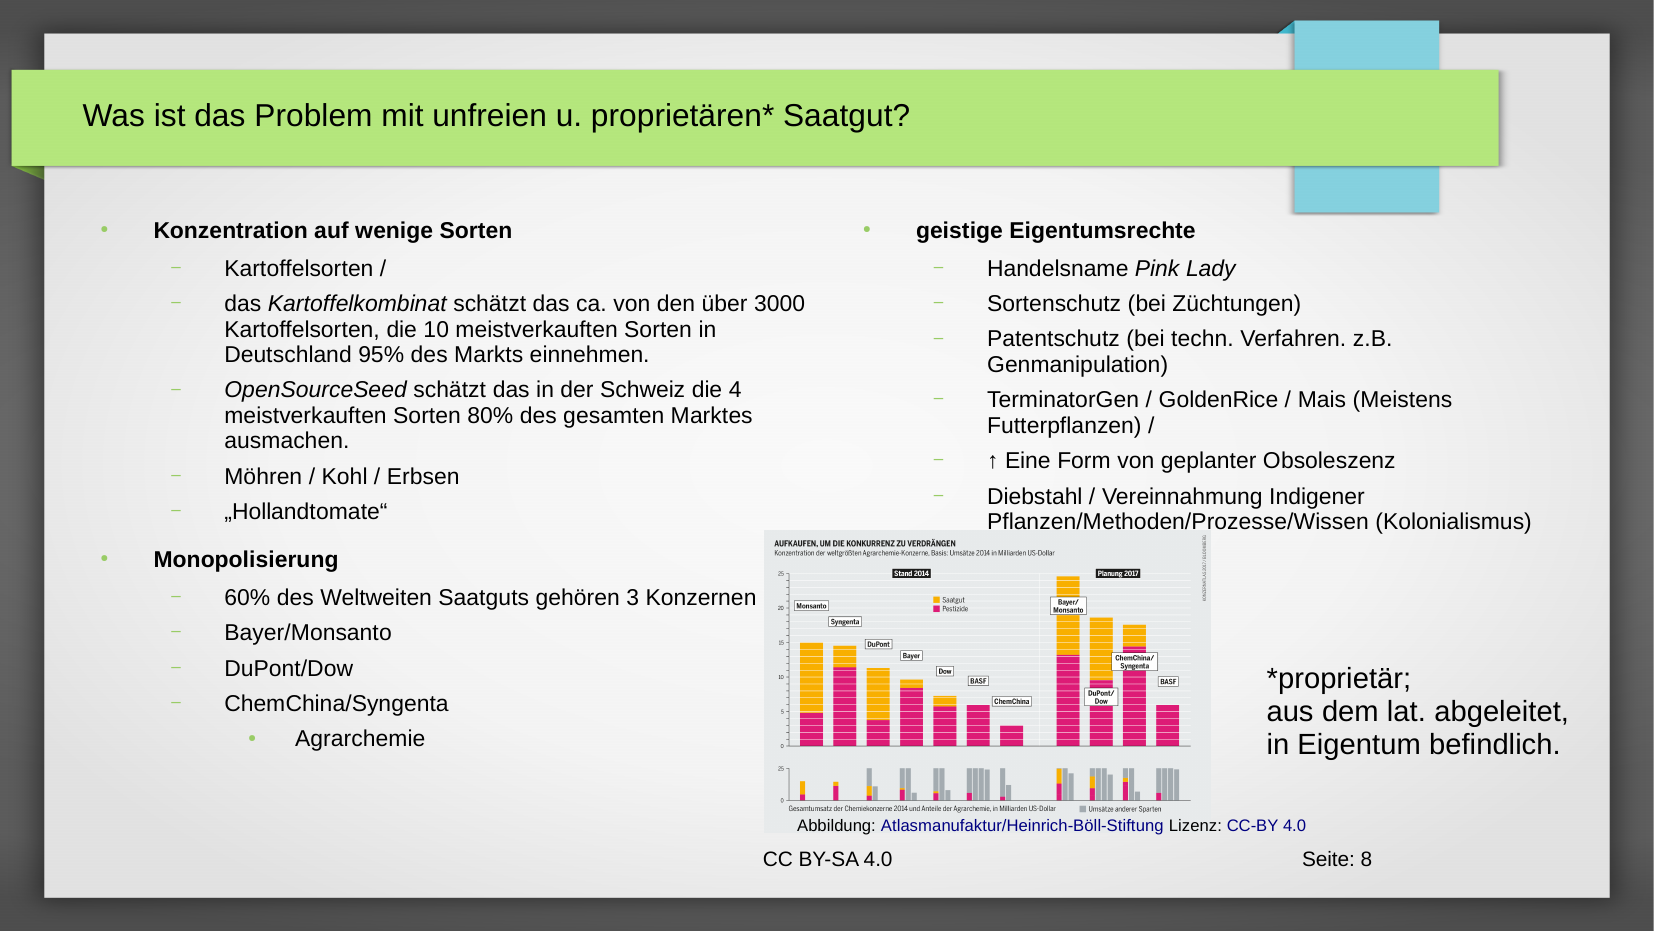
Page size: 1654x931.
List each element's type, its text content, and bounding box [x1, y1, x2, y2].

list Konzentration auf wenige Sorten Kartoffelsorten / das Kartoffelkombinat schätzt das ca. von den über 3000 Kartoffelsorten, die 10 meistverkauften Sorten in Deutschland 95% des Markts einnehmen. OpenSourceSeed schätzt das in der Schweiz die 4 meistverkauften Sorten 80% des gesamten Marktes ausmachen. Möhren / Kohl / Erbsen „Hollandtomate“ [82, 217, 809, 532]
text_box *proprietär; aus dem lat. abgeleitet, in Eigentum befindlich. [1251, 590, 1595, 768]
text_box Abbildung: Atlasmanufaktur/Heinrich-Böll-Stiftung Lizenz: CC-BY 4.0 [782, 809, 1359, 848]
list Monopolisierung 60% des Weltweiten Saatguts gehören 3 Konzernen Bayer/Monsanto DuPont/Dow ChemChina/Syngenta Agrarchemie [82, 546, 764, 804]
picture [0, 0, 1654, 931]
list geistige Eigentumsrechte Handelsname Pink Lady Sortenschutz (bei Züchtungen) Patentschutz (bei techn. Verfahren. z.B. Genmanipulation) TerminatorGen / GoldenRice / Mais (Meistens Futterpflanzen) / ↑ Eine Form von geplanter Obsoleszenz Diebstahl / Vereinnahmung Indigener Pflanzen/Methoden/Prozesse/Wissen (Kolonialismus) [845, 217, 1572, 556]
title Was ist das Problem mit unfreien u. proprietären* Saatgut? [82, 97, 1264, 133]
